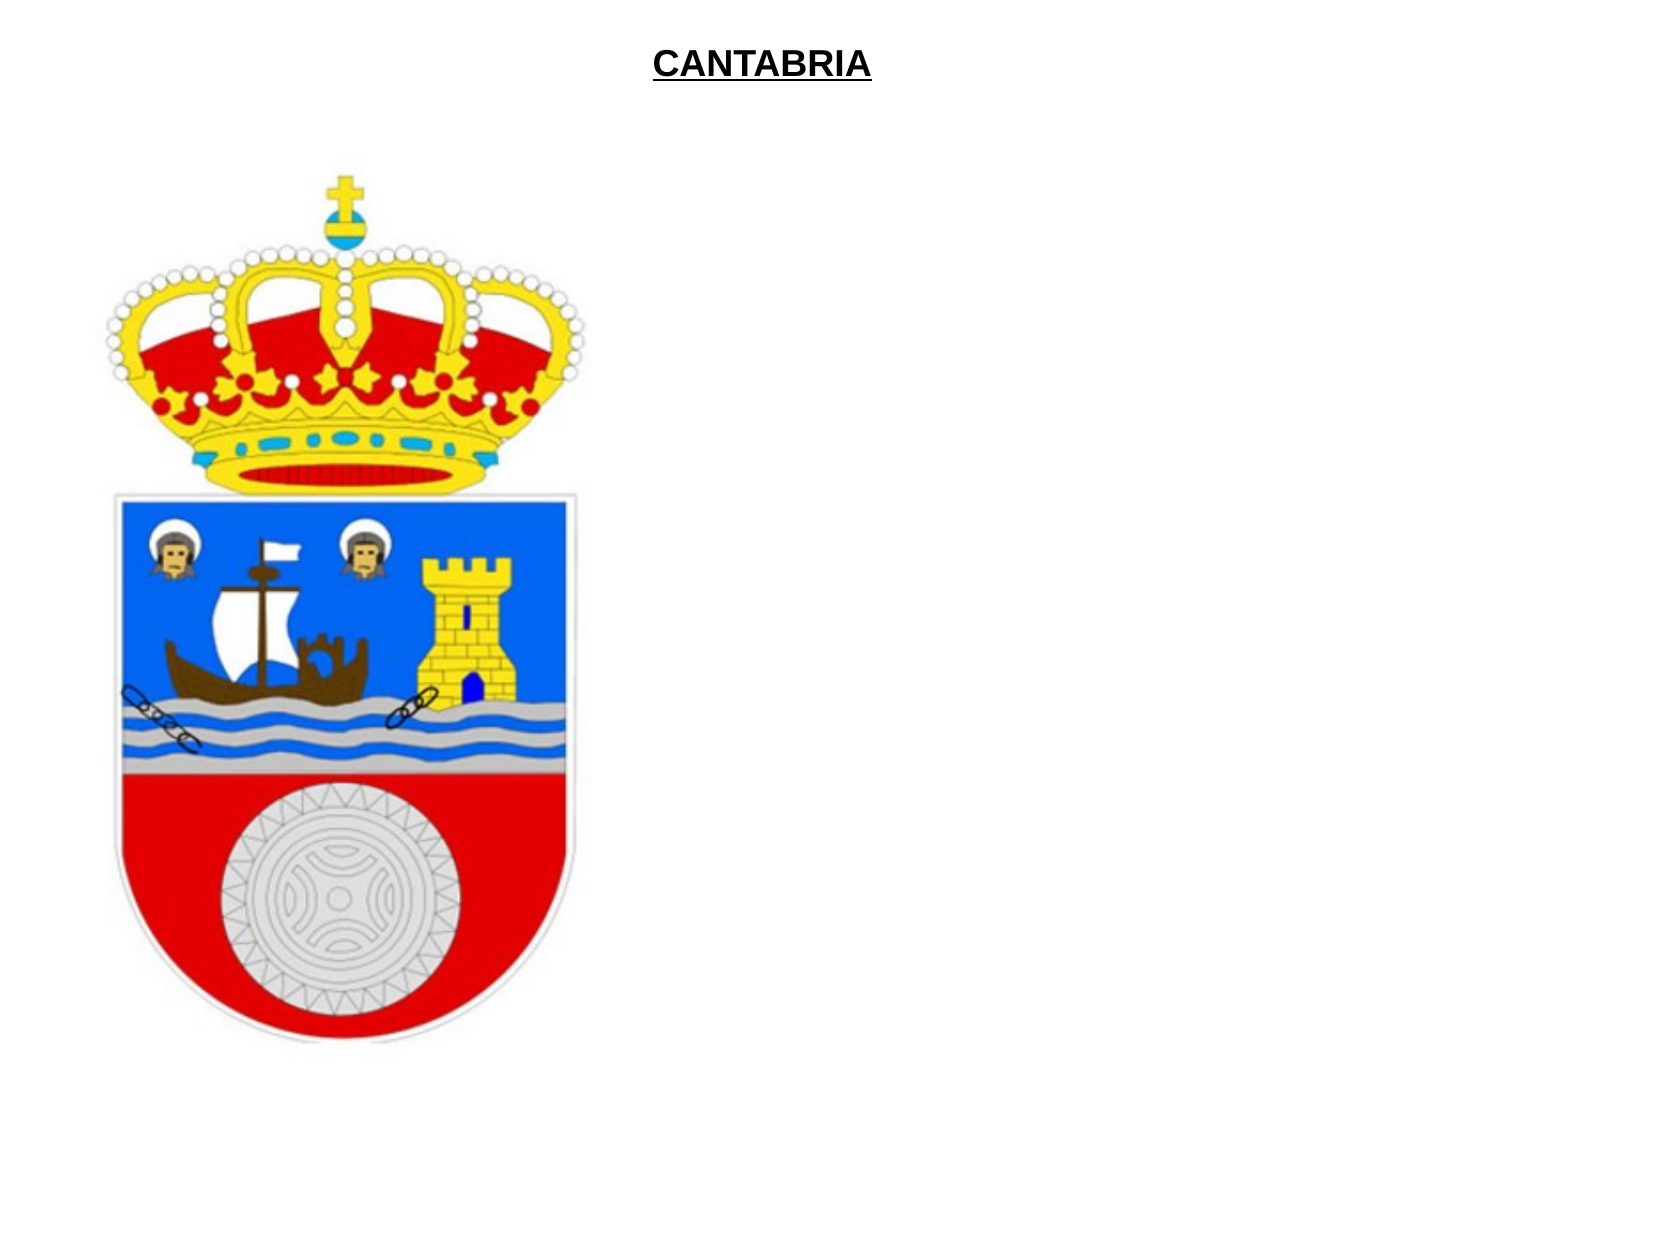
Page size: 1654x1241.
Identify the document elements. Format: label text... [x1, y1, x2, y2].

text_box CANTABRIA [637, 35, 888, 93]
picture [0, 153, 697, 1063]
